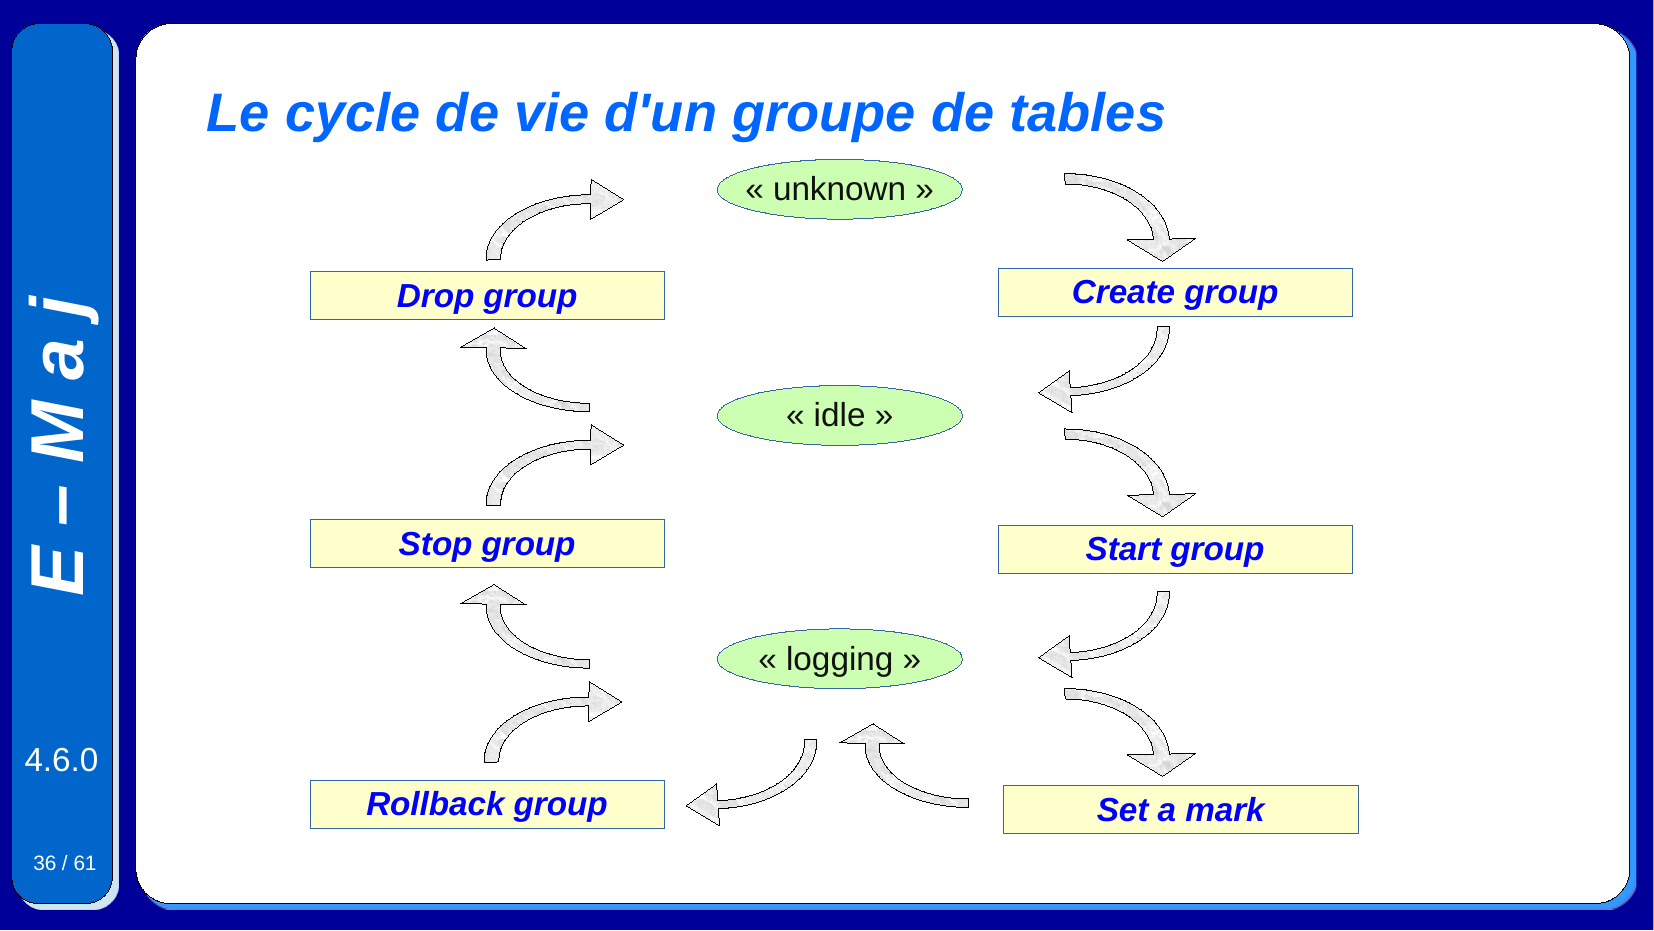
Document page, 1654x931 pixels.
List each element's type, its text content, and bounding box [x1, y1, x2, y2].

text_box Rollback group [310, 780, 665, 829]
text_box « unknown » [717, 159, 963, 220]
text_box [1038, 591, 1170, 678]
text_box [486, 179, 624, 261]
title Le cycle de vie d'un groupe de tables [206, 34, 1593, 191]
text_box [1064, 428, 1196, 517]
text_box Create group [998, 268, 1353, 317]
text_box Drop group [310, 271, 665, 320]
text_box Stop group [310, 519, 665, 568]
text_box « idle » [717, 385, 963, 446]
text_box Start group [998, 525, 1353, 574]
text_box [484, 681, 622, 763]
text_box [486, 424, 624, 506]
text_box [460, 327, 590, 412]
text_box [460, 584, 590, 669]
text_box [1064, 173, 1196, 262]
text_box Set a mark [1003, 785, 1359, 834]
text_box [1038, 326, 1170, 413]
text_box [686, 739, 817, 826]
text_box [1064, 688, 1196, 777]
text_box « logging » [717, 628, 963, 689]
text_box [839, 723, 969, 808]
